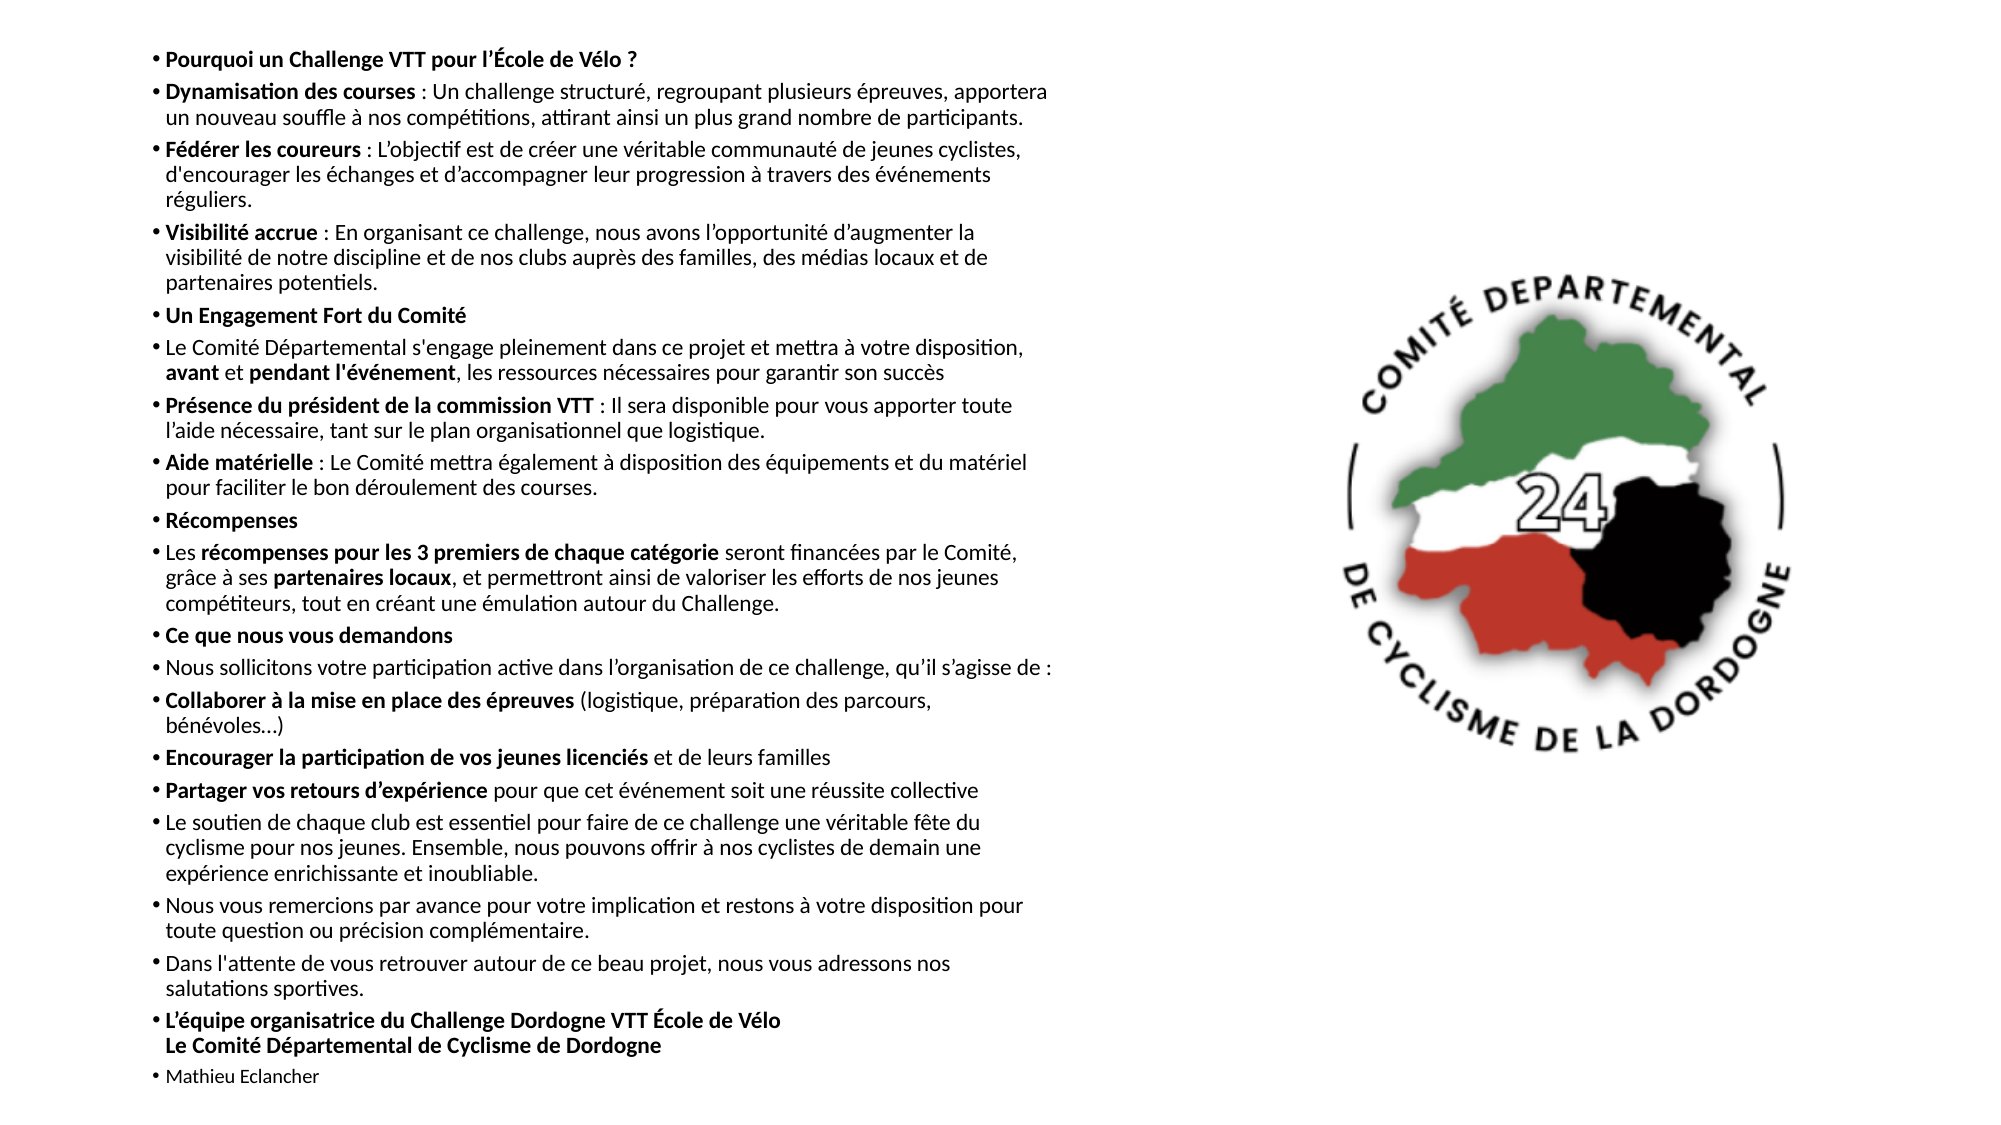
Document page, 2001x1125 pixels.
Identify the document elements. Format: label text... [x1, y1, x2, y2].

list Pourquoi un Challenge VTT pour l’École de Vélo ? Dynamisation des courses : Un challenge structuré, regroupant plusieurs épreuves, apportera un nouveau souffle à nos compétitions, attirant ainsi un plus grand nombre de participants. Fédérer les coureurs : L’objectif est de créer une véritable communauté de jeunes cyclistes, d'encourager les échanges et d’accompagner leur progression à travers des événements réguliers. Visibilité accrue : En organisant ce challenge, nous avons l’opportunité d’augmenter la visibilité de notre discipline et de nos clubs auprès des familles, des médias locaux et de partenaires potentiels. Un Engagement Fort du Comité Le Comité Départemental s'engage pleinement dans ce projet et mettra à votre disposition, avant et pendant l'événement, les ressources nécessaires pour garantir son succès Présence du président de la commission VTT : Il sera disponible pour vous apporter toute l’aide nécessaire, tant sur le plan organisationnel que logistique. Aide matérielle : Le Comité mettra également à disposition des équipements et du matériel pour faciliter le bon déroulement des courses. Récompenses Les récompenses pour les 3 premiers de chaque catégorie seront financées par le Comité, grâce à ses partenaires locaux, et permettront ainsi de valoriser les efforts de nos jeunes compétiteurs, tout en créant une émulation autour du Challenge. Ce que nous vous demandons Nous sollicitons votre participation active dans l’organisation de ce challenge, qu’il s’agisse de : Collaborer à la mise en place des épreuves (logistique, préparation des parcours, bénévoles…) Encourager la participation de vos jeunes licenciés et de leurs familles Partager vos retours d’expérience pour que cet événement soit une réussite collective Le soutien de chaque club est essentiel pour faire de ce challenge une véritable fête du cyclisme pour nos jeunes. Ensemble, nous pouvons offrir à nos cyclistes de demain une expérience enrichissante et inoubliable. Nous vous remercions par avance pour votre implication et restons à votre disposition pour toute question ou précision complémentaire. Dans l'attente de vous retrouver autour de ce beau projet, nous vous adressons nos salutations sportives. L’équipe organisatrice du Challenge Dordogne VTT École de Vélo Le Comité Départemental de Cyclisme de Dordogne Mathieu Eclancher [137, 40, 1070, 1125]
picture [1332, 261, 1807, 769]
